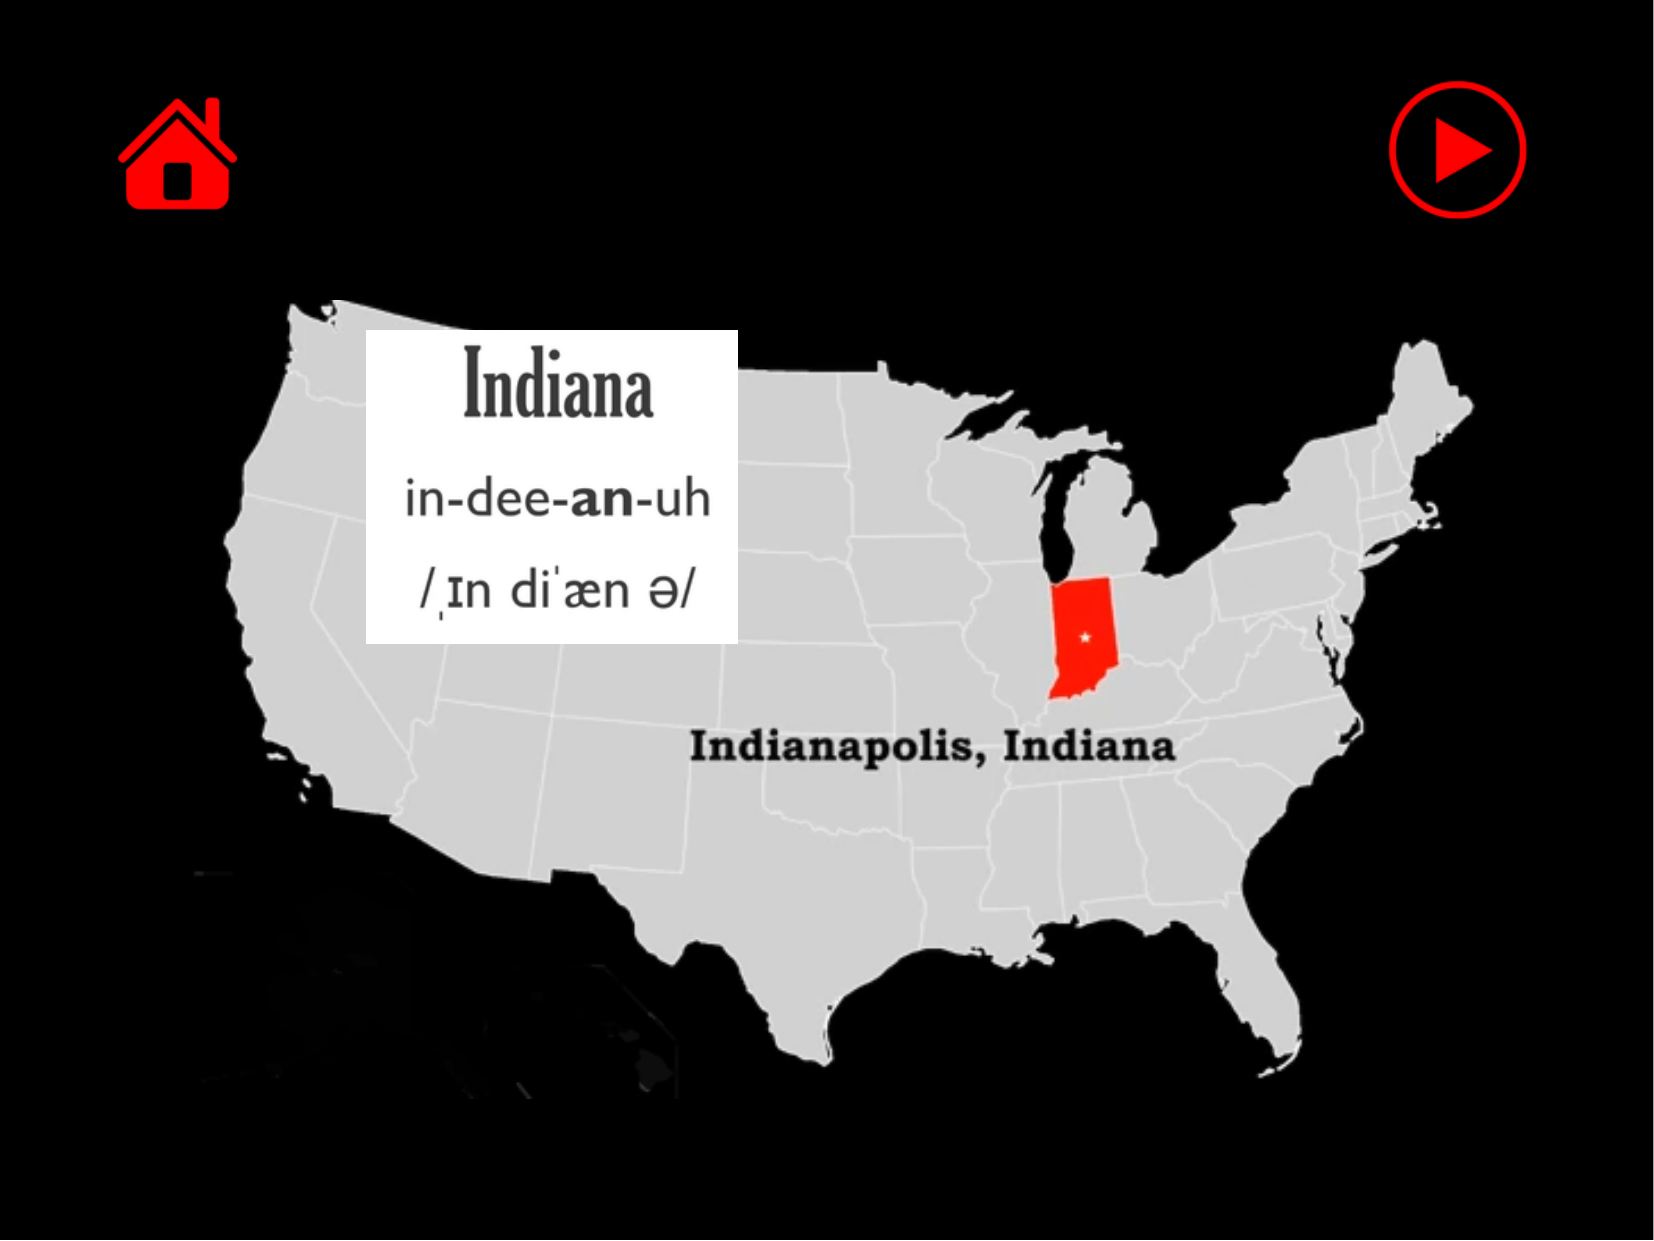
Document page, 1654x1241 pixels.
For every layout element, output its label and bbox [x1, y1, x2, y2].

picture [118, 94, 237, 213]
picture [170, 300, 1484, 1099]
picture [1381, 70, 1539, 228]
